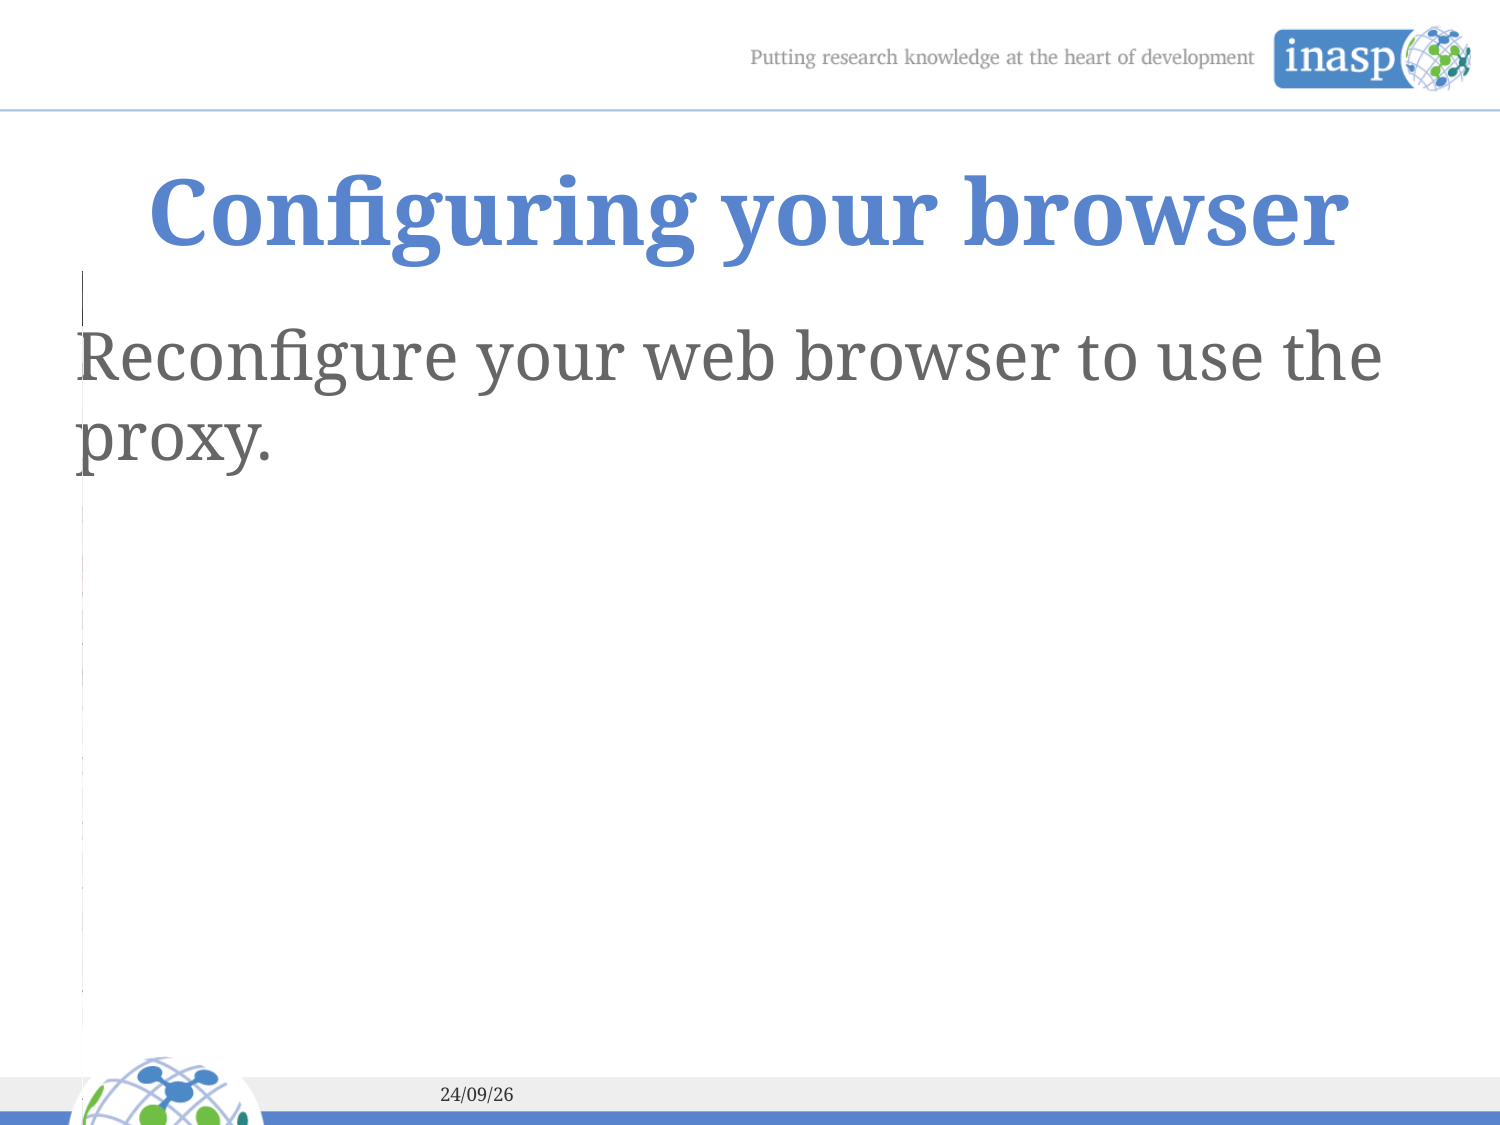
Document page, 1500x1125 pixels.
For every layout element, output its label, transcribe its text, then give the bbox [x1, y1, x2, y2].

picture [0, 0, 1500, 1125]
list Reconfigure your web browser to use the proxy. [75, 313, 82, 967]
title Configuring your browser [75, 129, 1426, 313]
list Reconfigure your web browser to use the proxy. [83, 313, 1426, 967]
